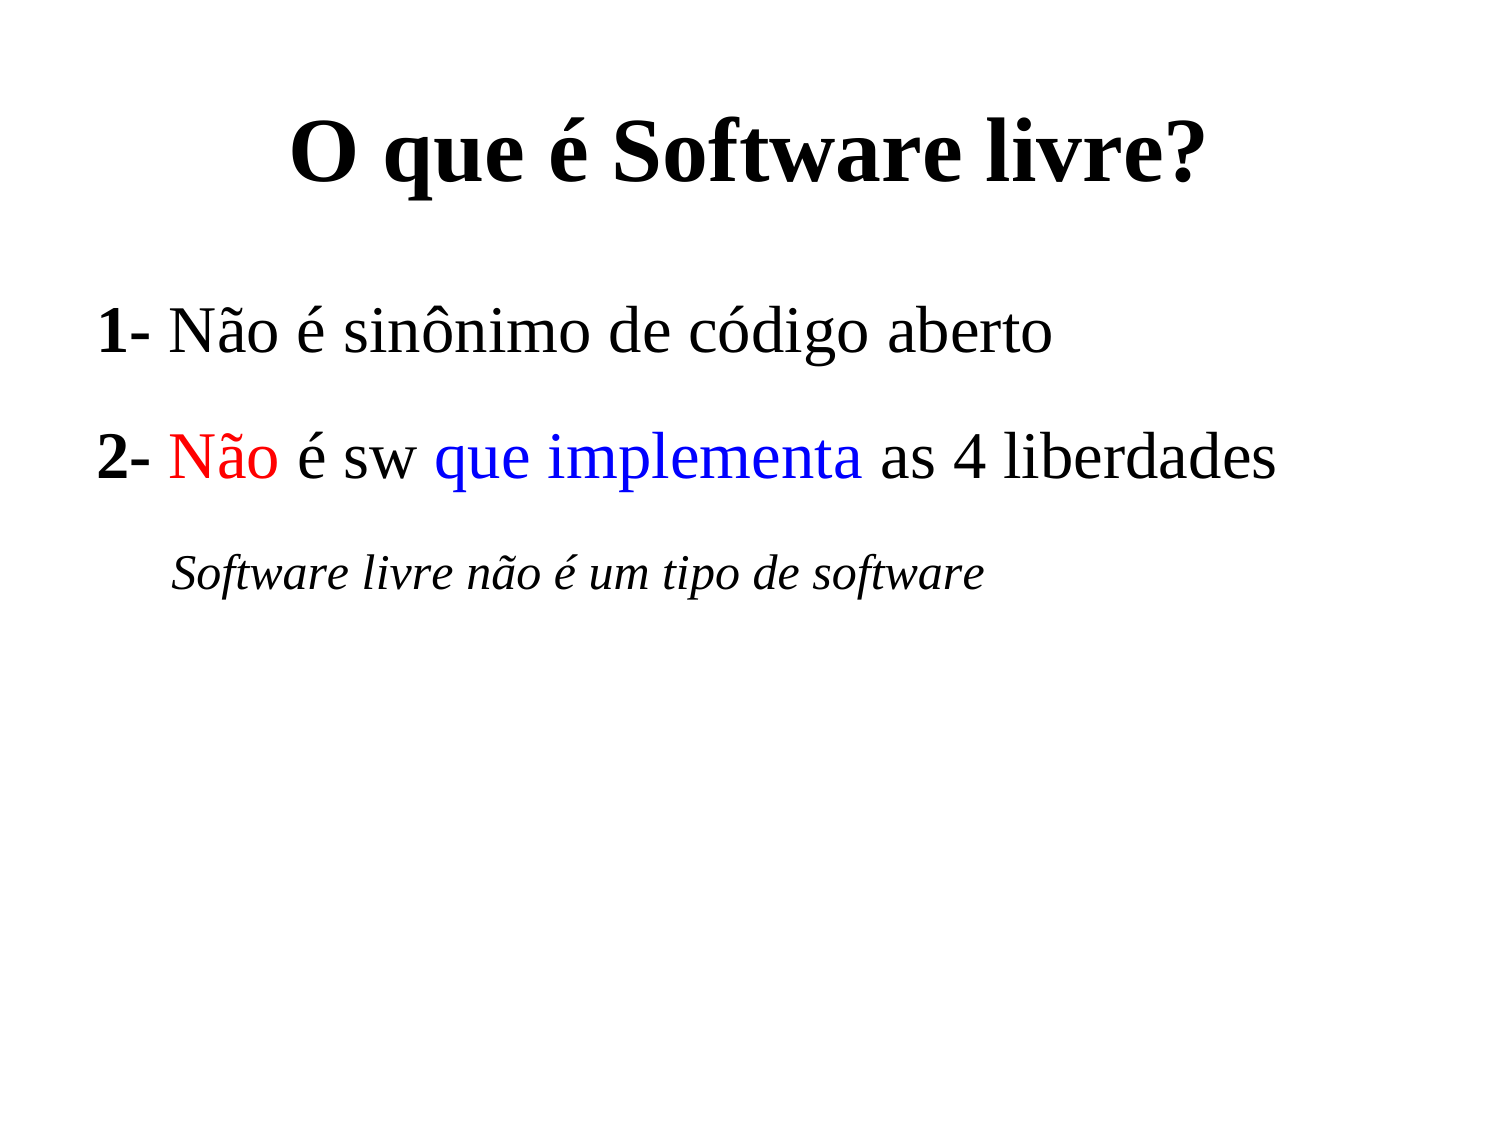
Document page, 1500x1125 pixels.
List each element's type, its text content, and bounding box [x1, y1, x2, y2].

title O que é Software livre? [0, 78, 1500, 218]
text_box 1- Não é sinônimo de código aberto 2- Não é sw que implementa as 4 liberdades Software livre não é um tipo de software [96, 288, 1309, 974]
